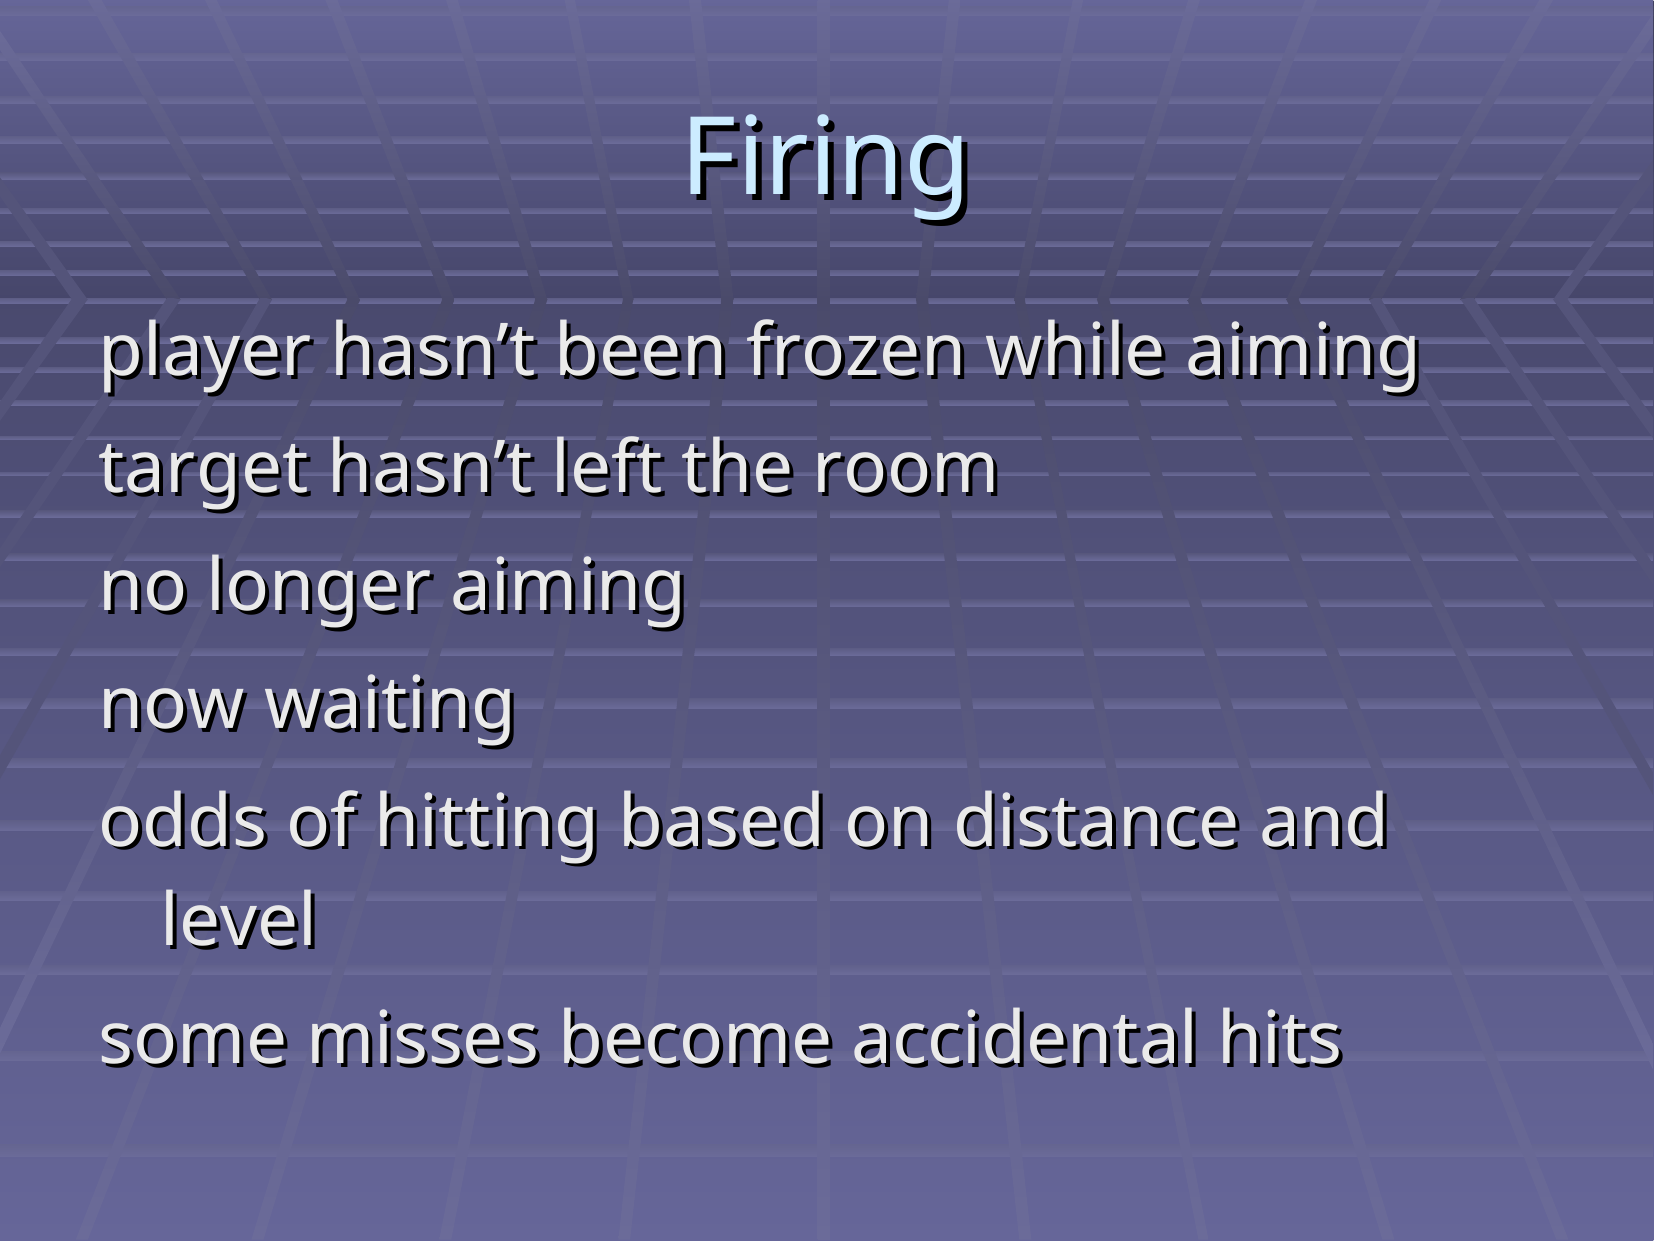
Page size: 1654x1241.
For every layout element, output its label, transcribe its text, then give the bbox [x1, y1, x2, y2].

list player hasn’t been frozen while aiming target hasn’t left the room no longer aiming now waiting odds of hitting based on distance and level some misses become accidental hits [82, 289, 1570, 1103]
title Firing [82, 49, 1570, 257]
